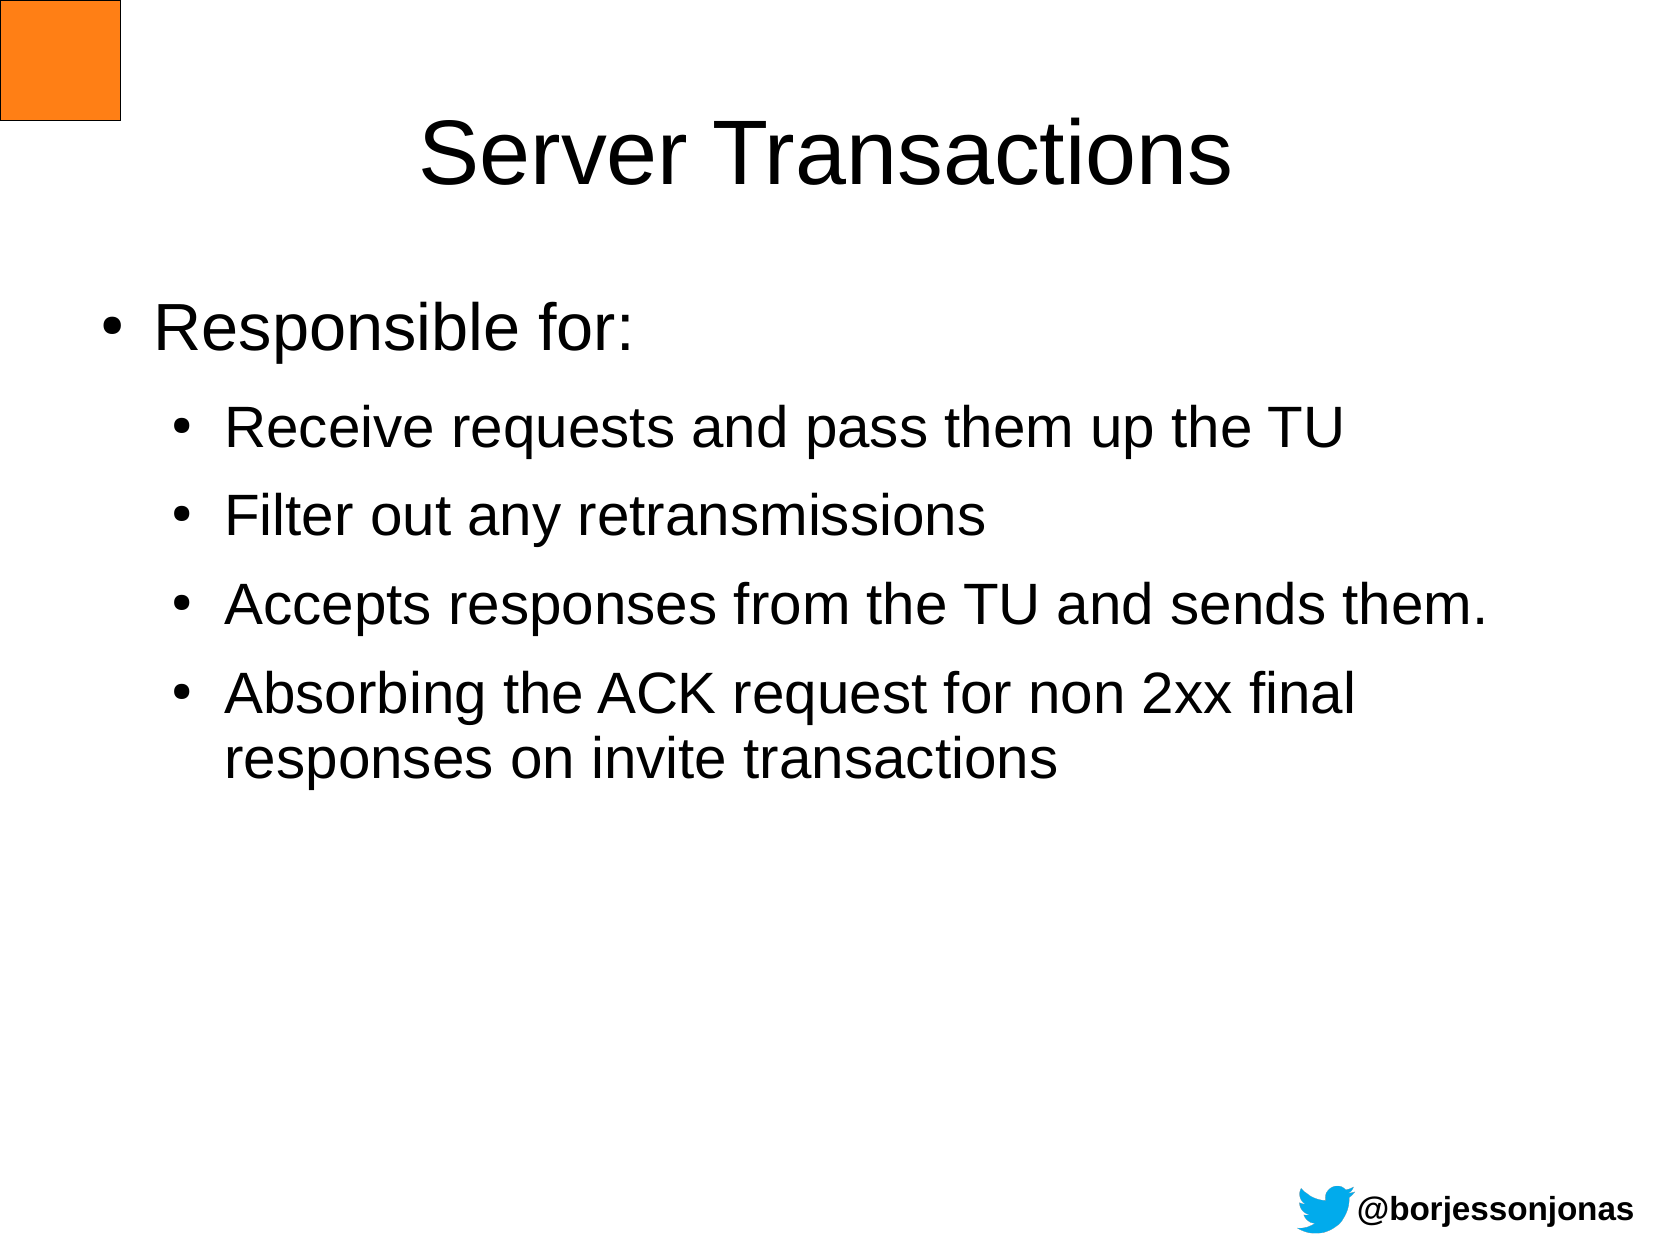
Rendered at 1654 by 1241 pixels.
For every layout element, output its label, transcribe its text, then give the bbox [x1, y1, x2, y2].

list Responsible for: Receive requests and pass them up the TU Filter out any retransmissions Accepts responses from the TU and sends them. Absorbing the ACK request for non 2xx final responses on invite transactions [82, 290, 1571, 1109]
title Server Transactions [82, 49, 1571, 257]
picture [1277, 1160, 1375, 1241]
